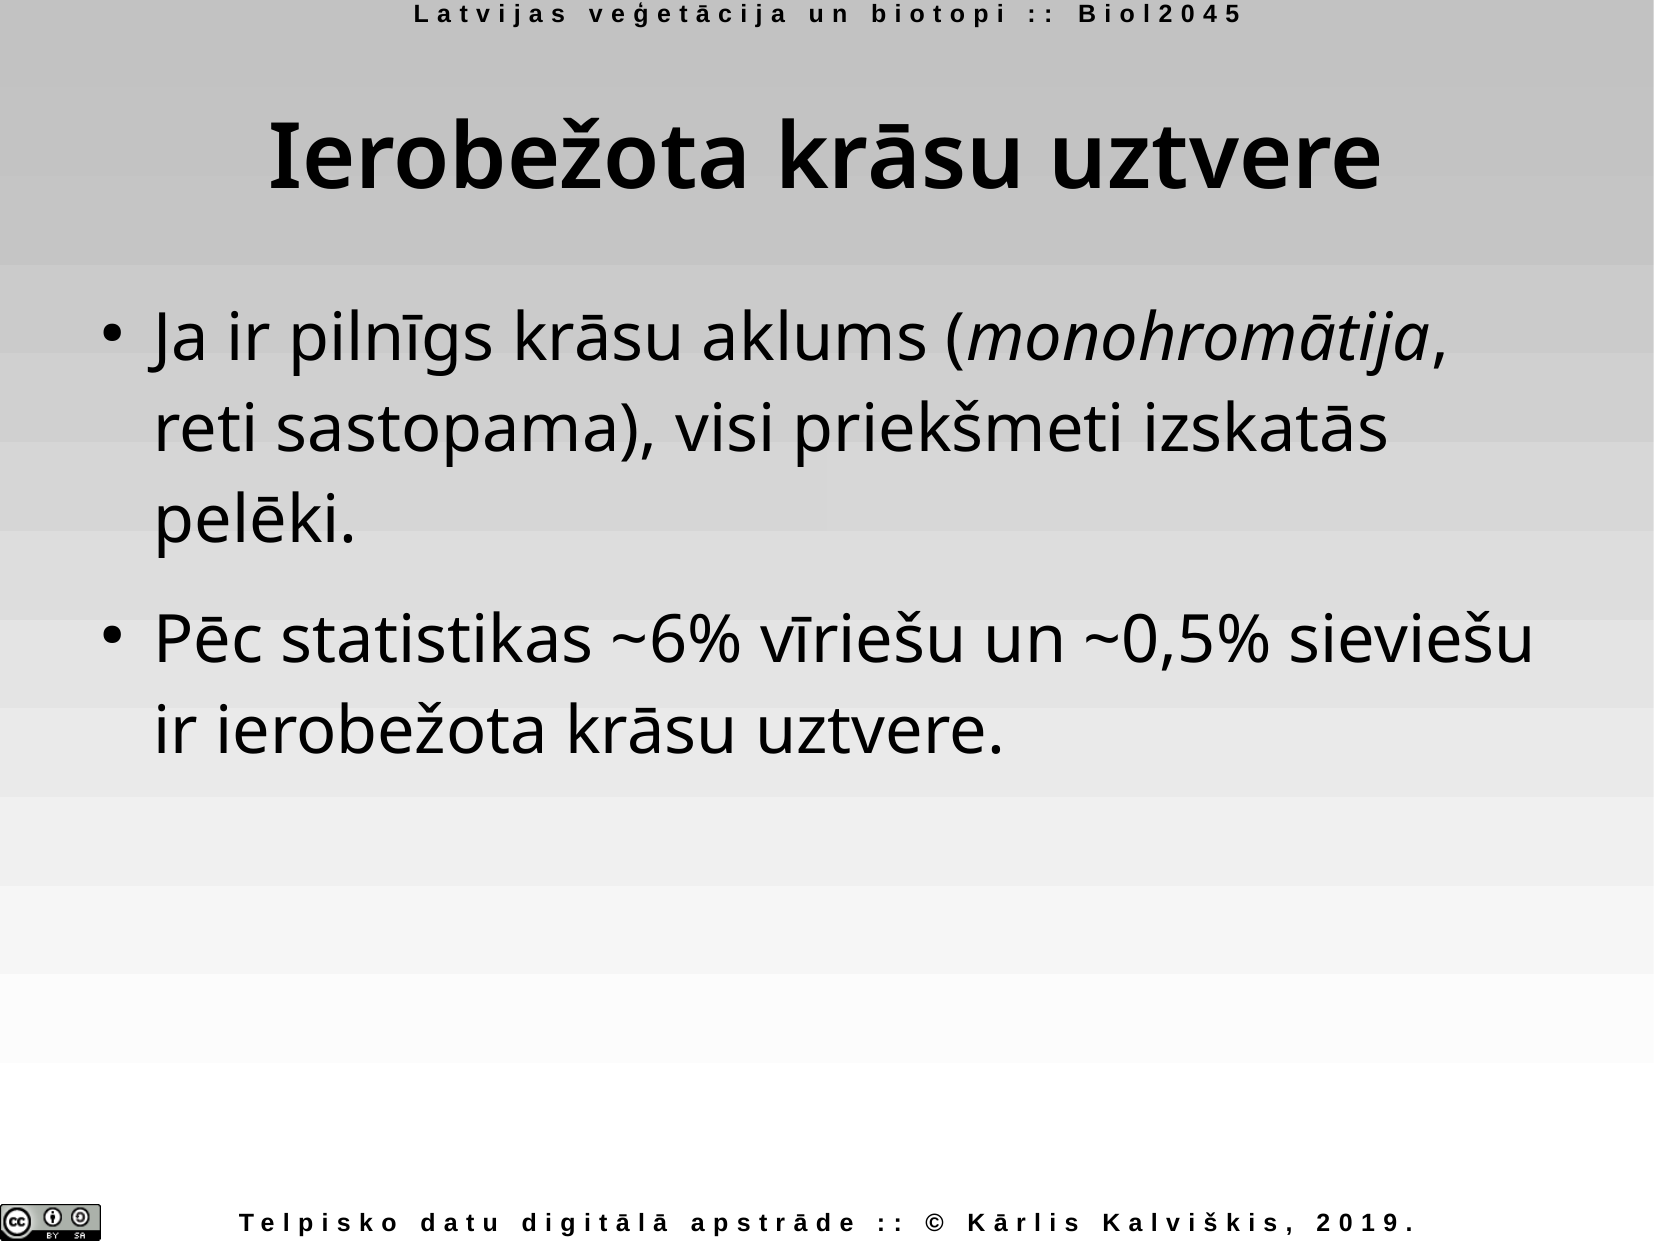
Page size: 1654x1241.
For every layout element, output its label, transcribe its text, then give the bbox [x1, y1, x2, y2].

list Ja ir pilnīgs krāsu aklums (monohromātija, reti sastopama), visi priekšmeti izskatās pelēki. Pēc statistikas ~6% vīriešu un ~0,5% sieviešu ir ierobežota krāsu uztvere. [82, 289, 1571, 1113]
picture [0, 0, 1654, 1241]
title Ierobežota krāsu uztvere [29, 49, 1625, 258]
